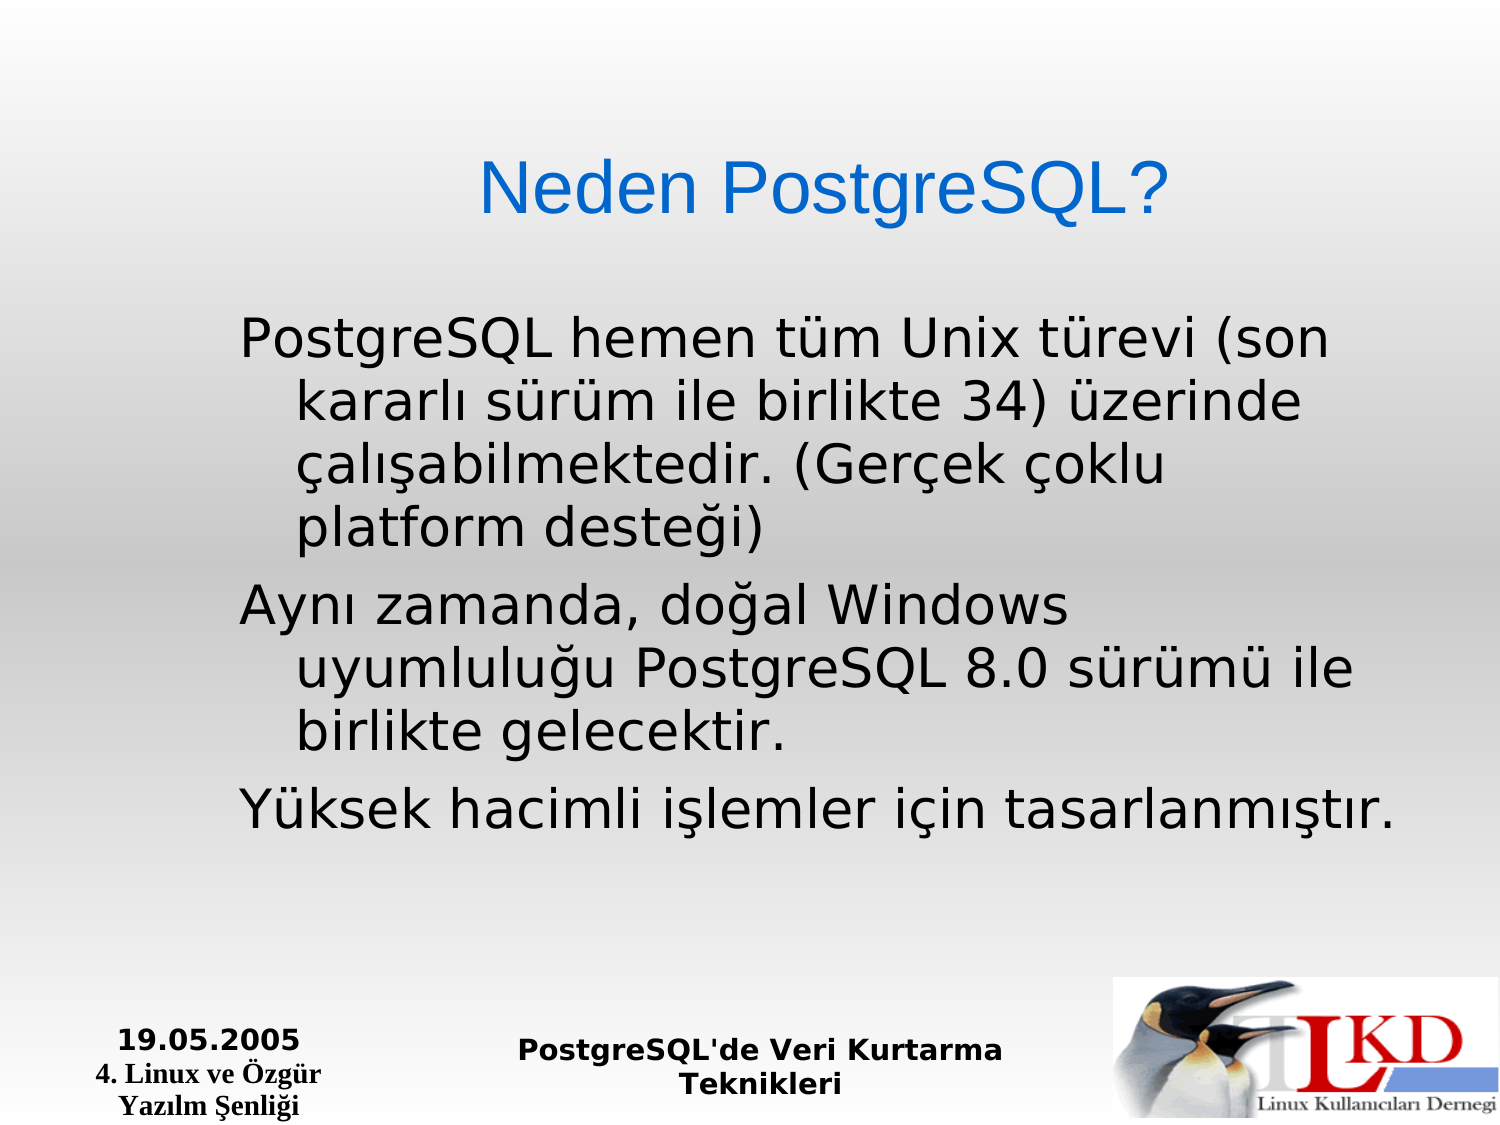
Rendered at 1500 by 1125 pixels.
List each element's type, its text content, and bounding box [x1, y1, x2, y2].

picture [1113, 977, 1499, 1118]
list PostgreSQL hemen tüm Unix türevi (son kararlı sürüm ile birlikte 34) üzerinde çalışabilmektedir. (Gerçek çoklu platform desteği) Aynı zamanda, doğal Windows uyumluluğu PostgreSQL 8.0 sürümü ile birlikte gelecektir. Yüksek hacimli işlemler için tasarlanmıştır. [224, 299, 1425, 975]
title Neden PostgreSQL? [224, 49, 1425, 237]
